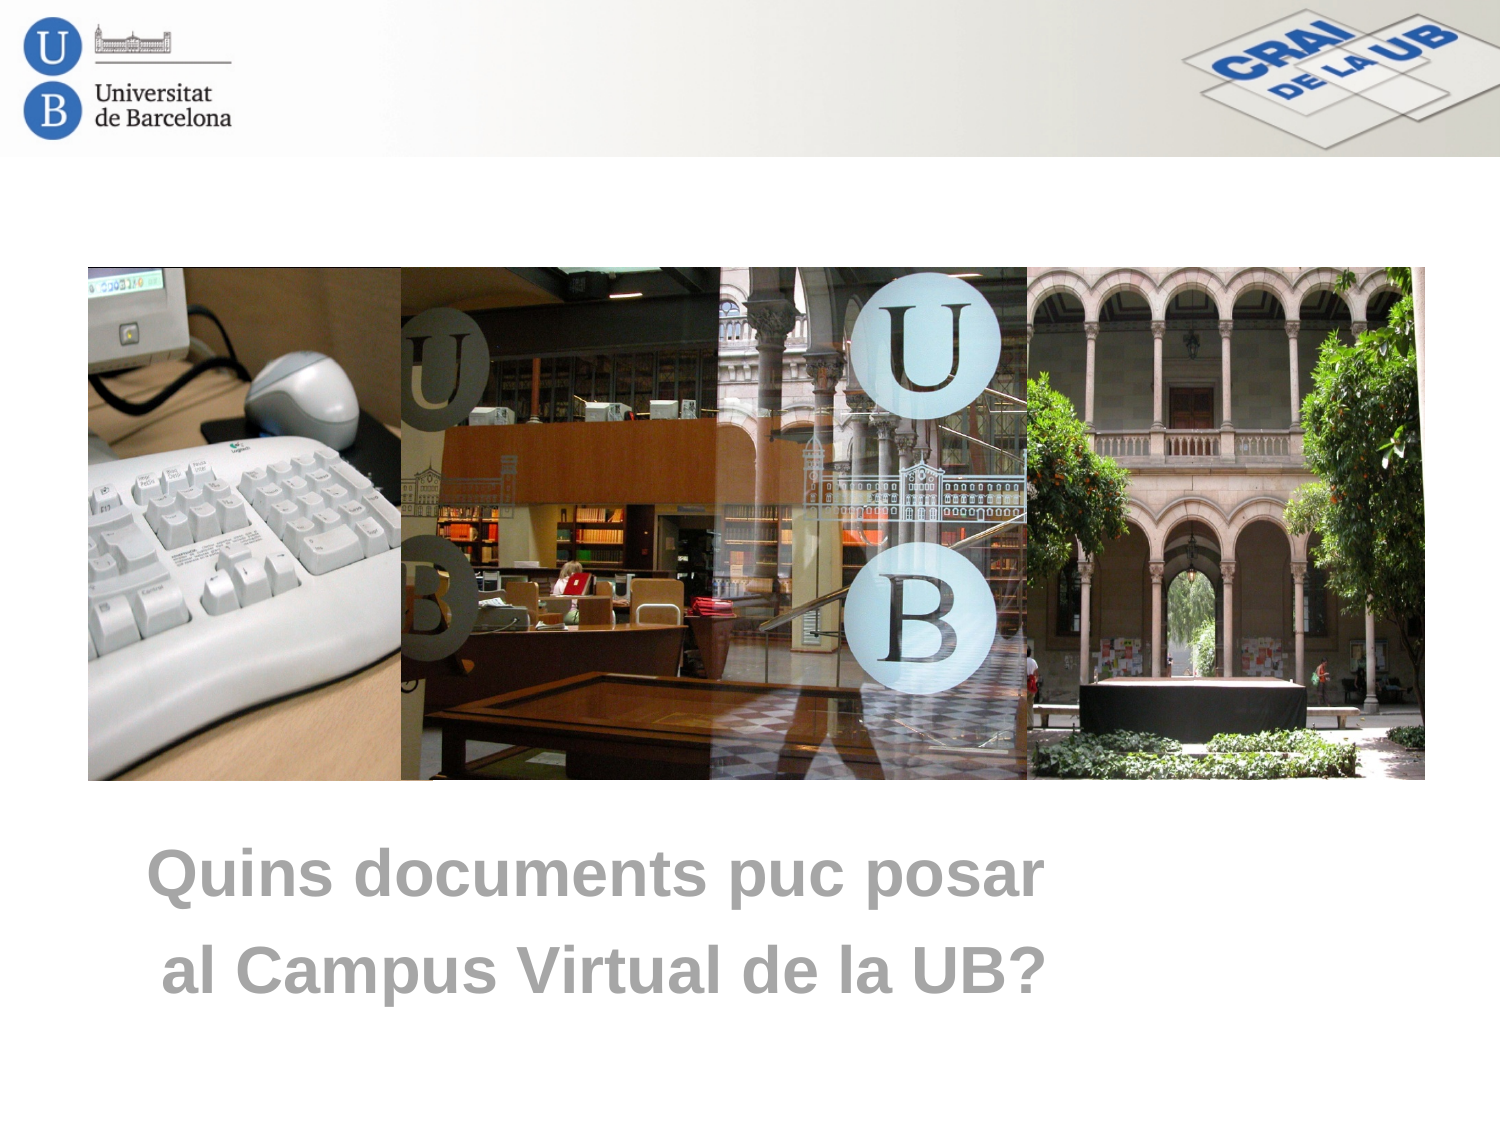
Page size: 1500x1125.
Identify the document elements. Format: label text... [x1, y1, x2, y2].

picture [0, 0, 1500, 157]
text_box Quins documents puc posar al Campus Virtual de la UB? [75, 822, 1423, 1035]
picture [88, 267, 1425, 781]
